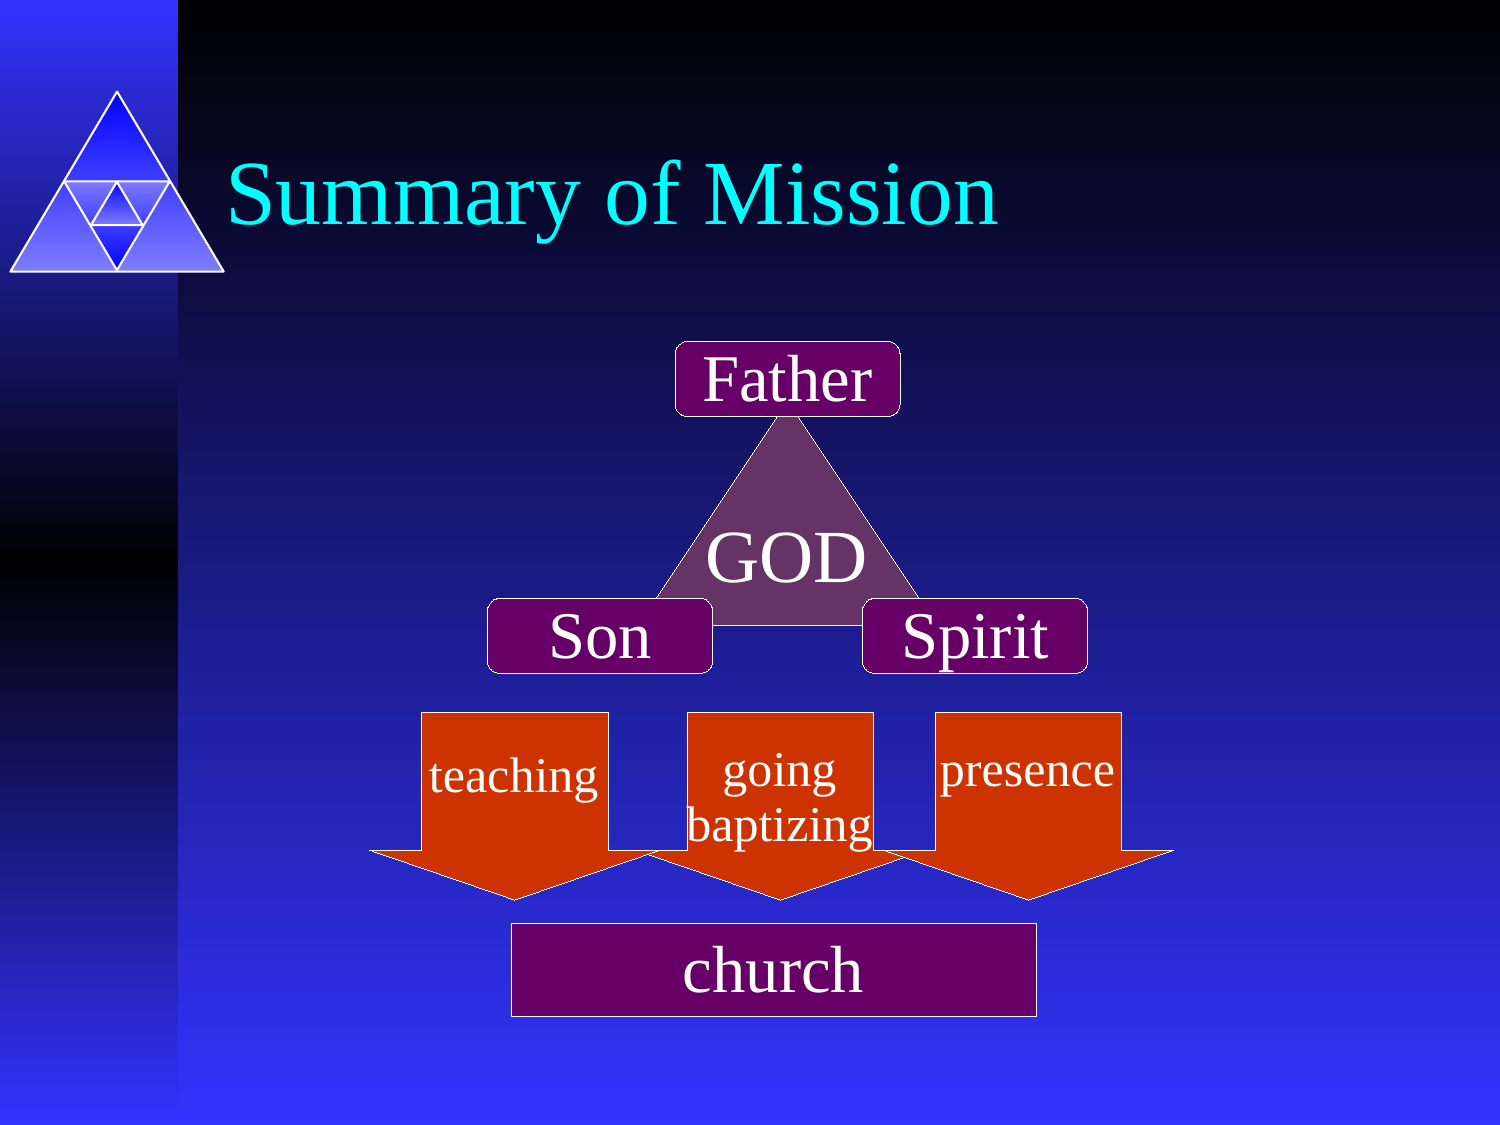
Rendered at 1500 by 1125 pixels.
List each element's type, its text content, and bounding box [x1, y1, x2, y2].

text_box [935, 712, 1122, 734]
text_box [687, 712, 874, 734]
text_box [883, 805, 1174, 901]
title Summary of Mission [225, 99, 1463, 288]
text_box Father [675, 341, 901, 417]
text_box teaching [369, 740, 658, 811]
text_box Son [487, 598, 713, 674]
text_box going baptizing [635, 734, 924, 861]
text_box GOD [690, 507, 916, 606]
text_box [712, 606, 863, 626]
text_box [656, 547, 690, 598]
text_box Spirit [862, 598, 1088, 674]
text_box [667, 861, 894, 901]
text_box [716, 417, 859, 507]
text_box presence [883, 734, 1172, 805]
text_box [369, 811, 660, 901]
text_box [421, 712, 609, 740]
text_box church [511, 923, 1037, 1017]
